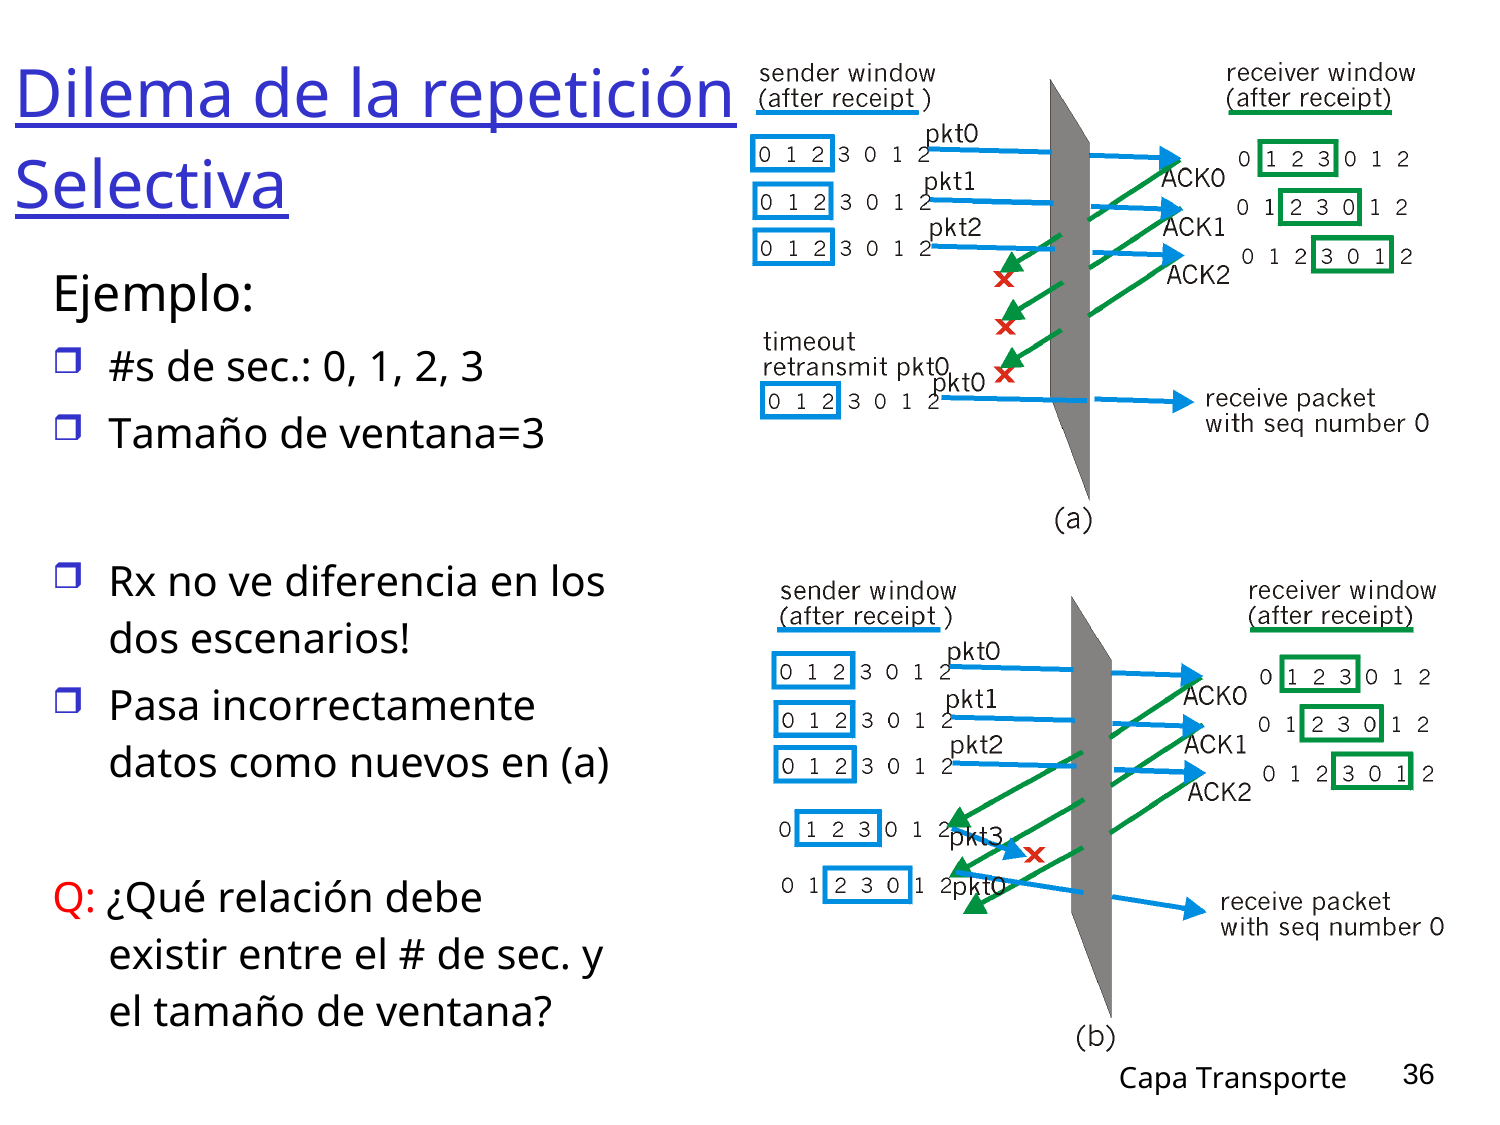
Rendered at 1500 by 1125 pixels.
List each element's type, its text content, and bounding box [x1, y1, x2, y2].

list Ejemplo: #s de sec.: 0, 1, 2, 3 Tamaño de ventana=3 Rx no ve diferencia en los dos escenarios! Pasa incorrectamente datos como nuevos en (a)‏ Q: ¿Qué relación debe existir entre el # de sec. y el tamaño de ventana? [37, 249, 625, 1125]
title Dilema de la repetición Selectiva [0, 0, 775, 276]
picture [750, 62, 1444, 1052]
